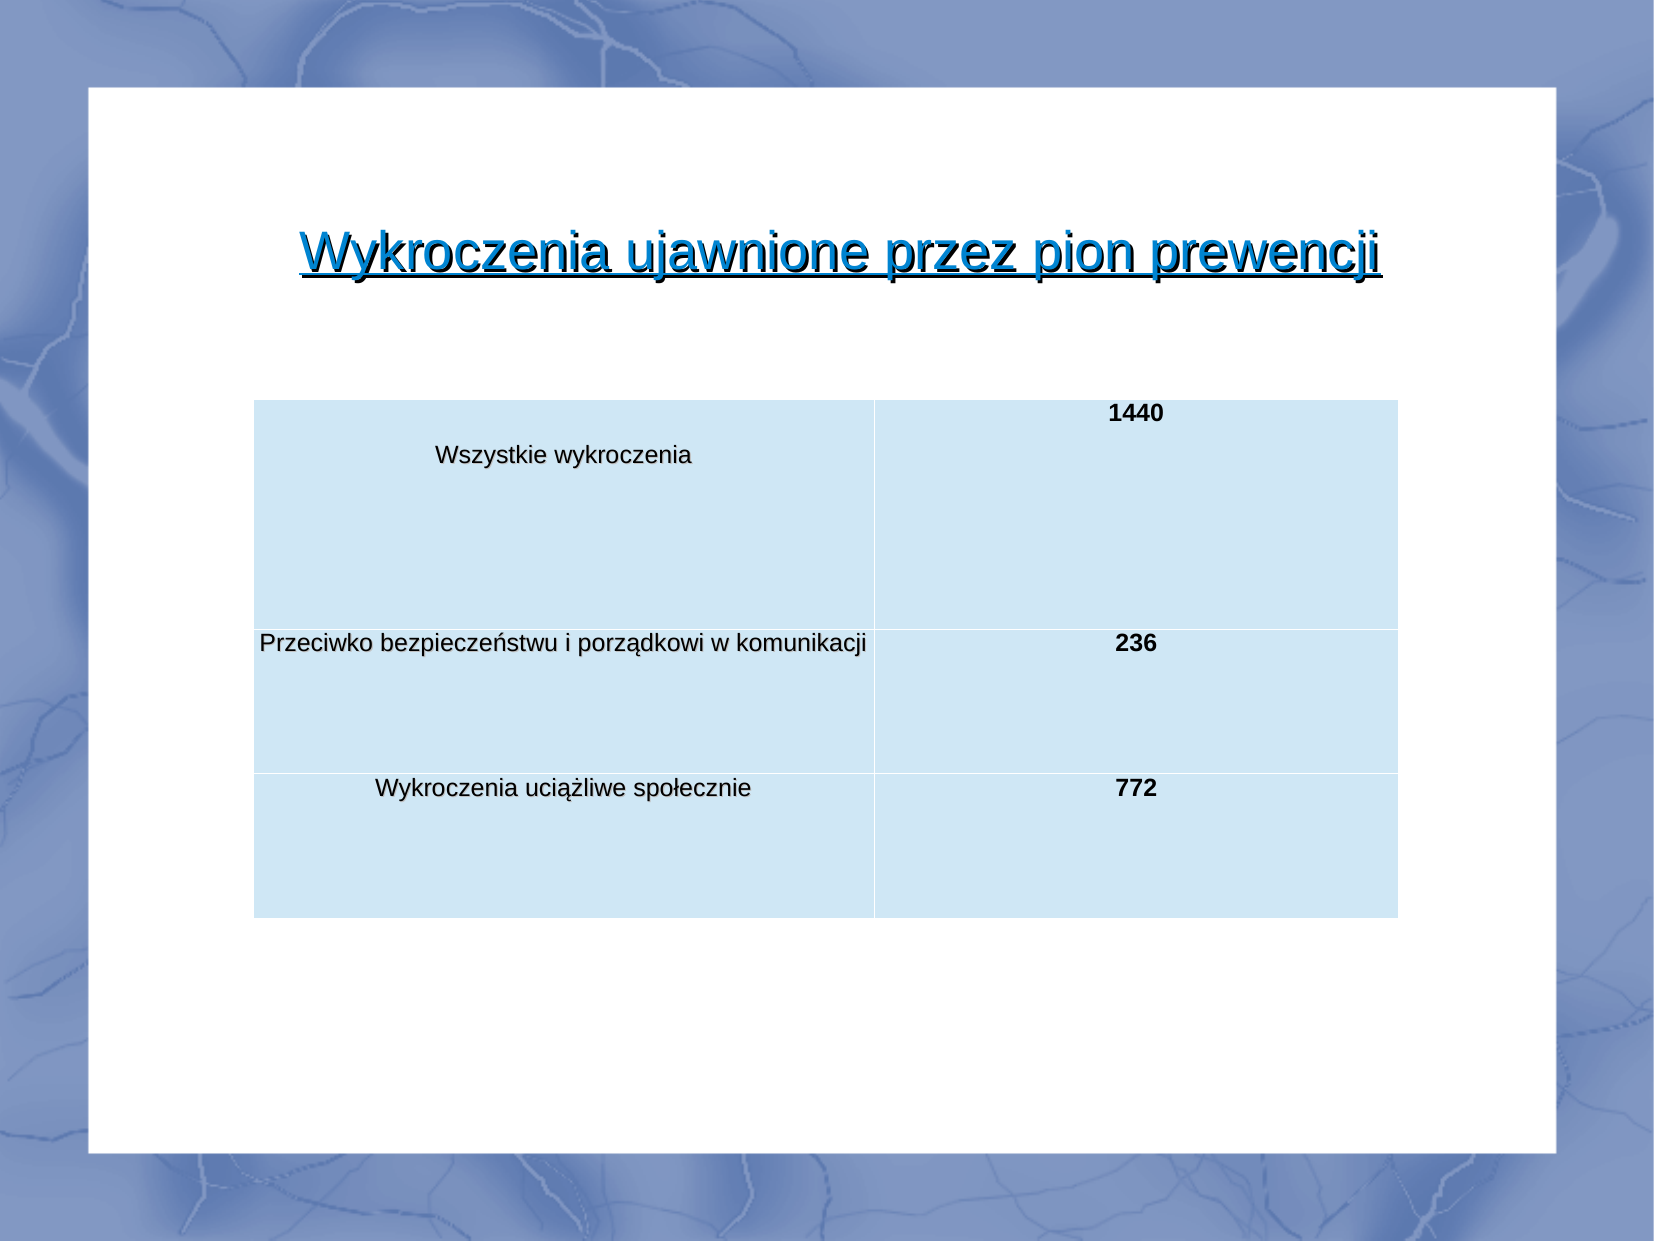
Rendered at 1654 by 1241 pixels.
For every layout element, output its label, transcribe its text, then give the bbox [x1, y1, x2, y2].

table_cell 236 [875, 630, 1398, 773]
table_header 1440 [875, 400, 1398, 629]
table_cell Wykroczenia uciążliwe społecznie [254, 774, 874, 918]
picture [0, 0, 1654, 1241]
title Wykroczenia ujawnione przez pion prewencji [94, 147, 1512, 355]
table_header Wszystkie wykroczenia [254, 400, 874, 629]
table_cell 772 [875, 774, 1398, 918]
table_cell Przeciwko bezpieczeństwu i porządkowi w komunikacji [254, 630, 874, 773]
